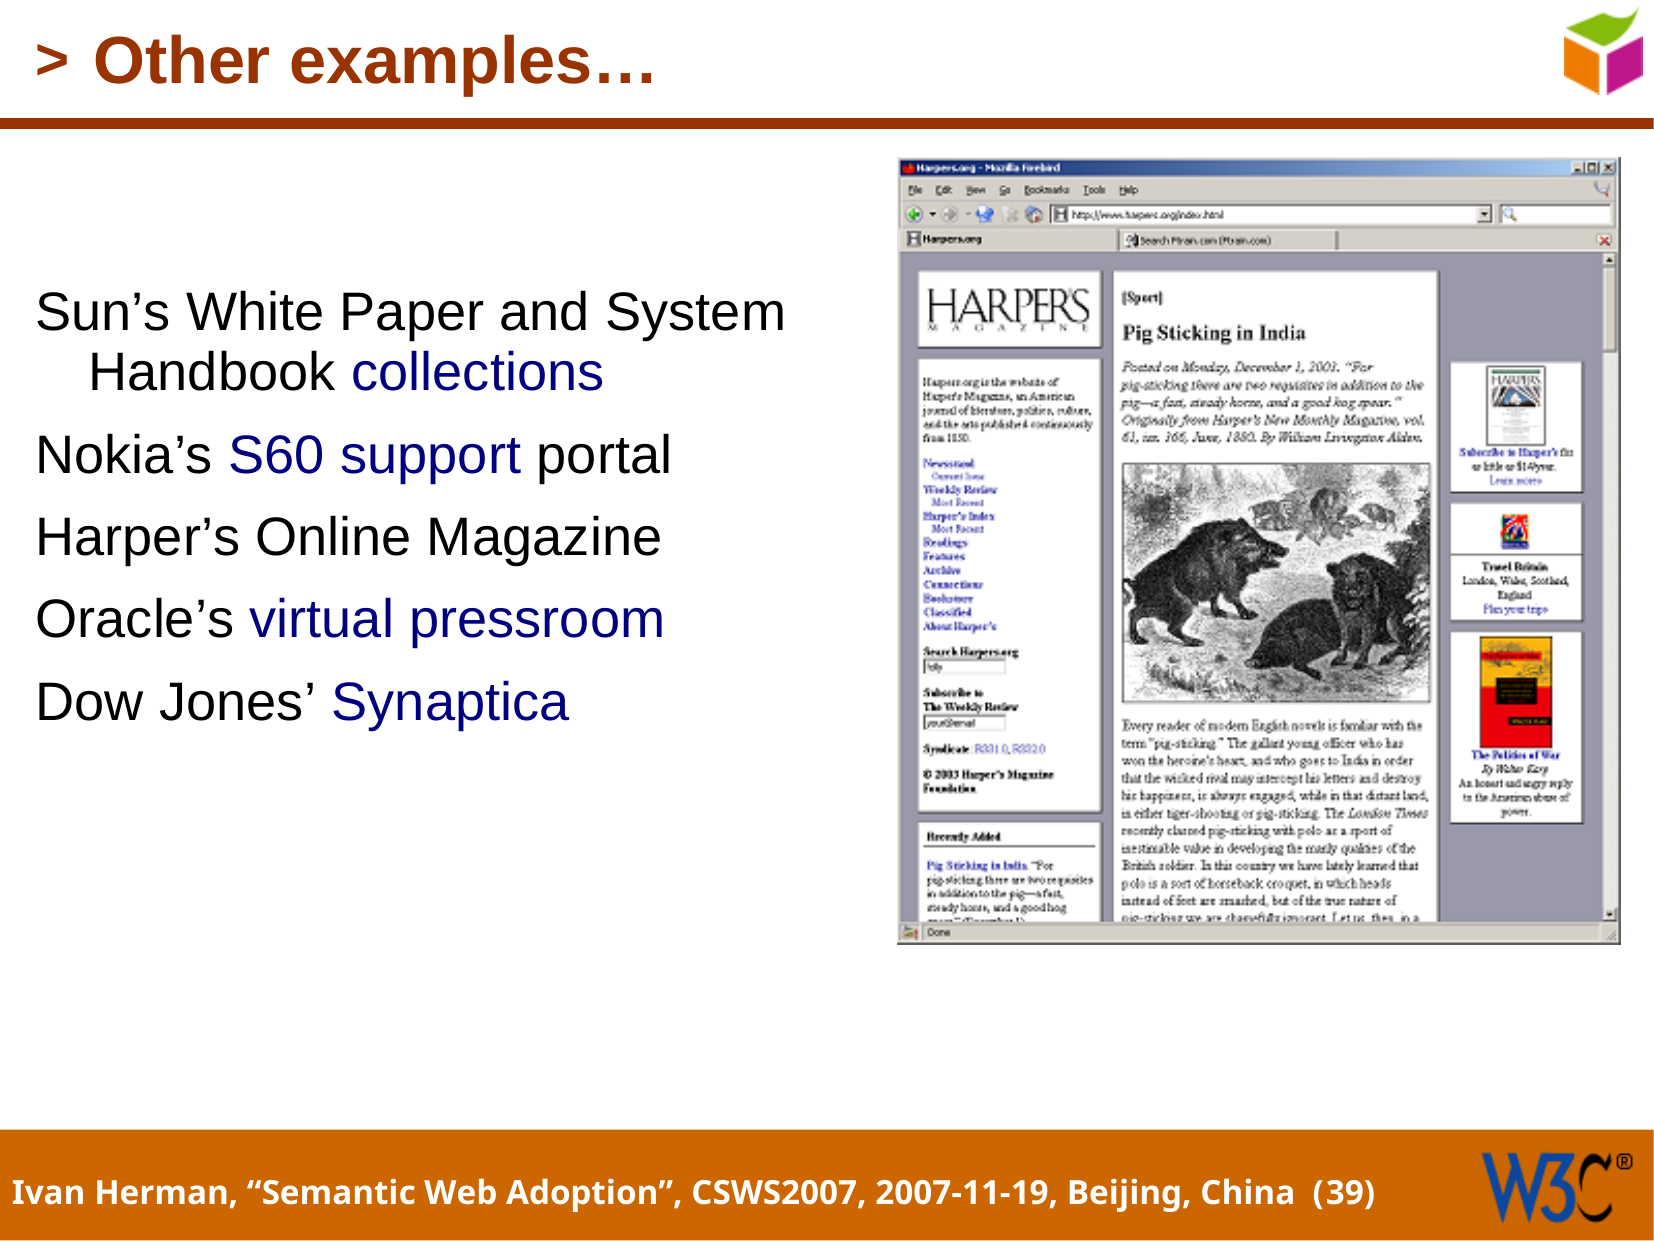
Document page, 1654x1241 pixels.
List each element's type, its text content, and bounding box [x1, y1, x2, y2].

picture [897, 157, 1621, 945]
title Other examples… [93, 7, 1493, 111]
list Sun’s White Paper and System Handbook collections Nokia’s S60 support portal Harper’s Online Magazine Oracle’s virtual pressroom Dow Jones’ Synaptica [17, 281, 875, 892]
picture [1564, 5, 1643, 95]
picture [1477, 1149, 1639, 1228]
